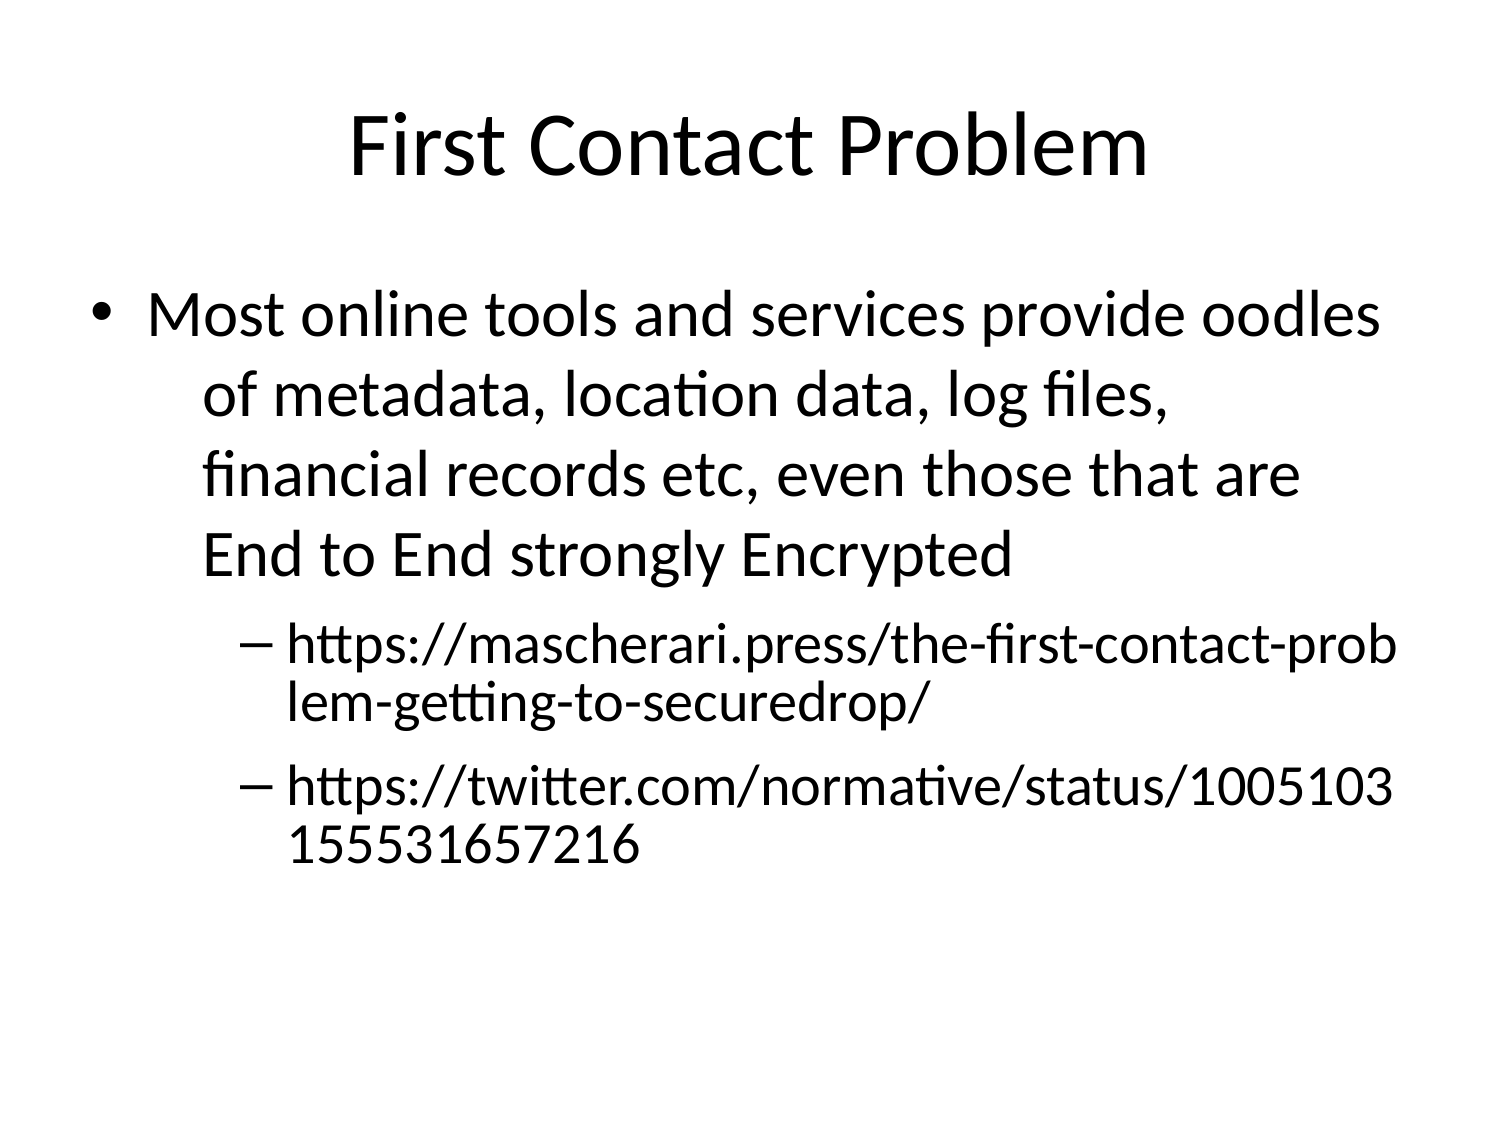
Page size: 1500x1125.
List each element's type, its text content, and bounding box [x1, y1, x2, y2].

title First Contact Problem [75, 45, 1426, 233]
list Most online tools and services provide oodles of metadata, location data, log files, financial records etc, even those that are End to End strongly Encrypted https://mascherari.press/the-first-contact-problem-getting-to-securedrop/ https://twitter.com/normative/status/1005103155531657216 [75, 262, 1426, 1005]
